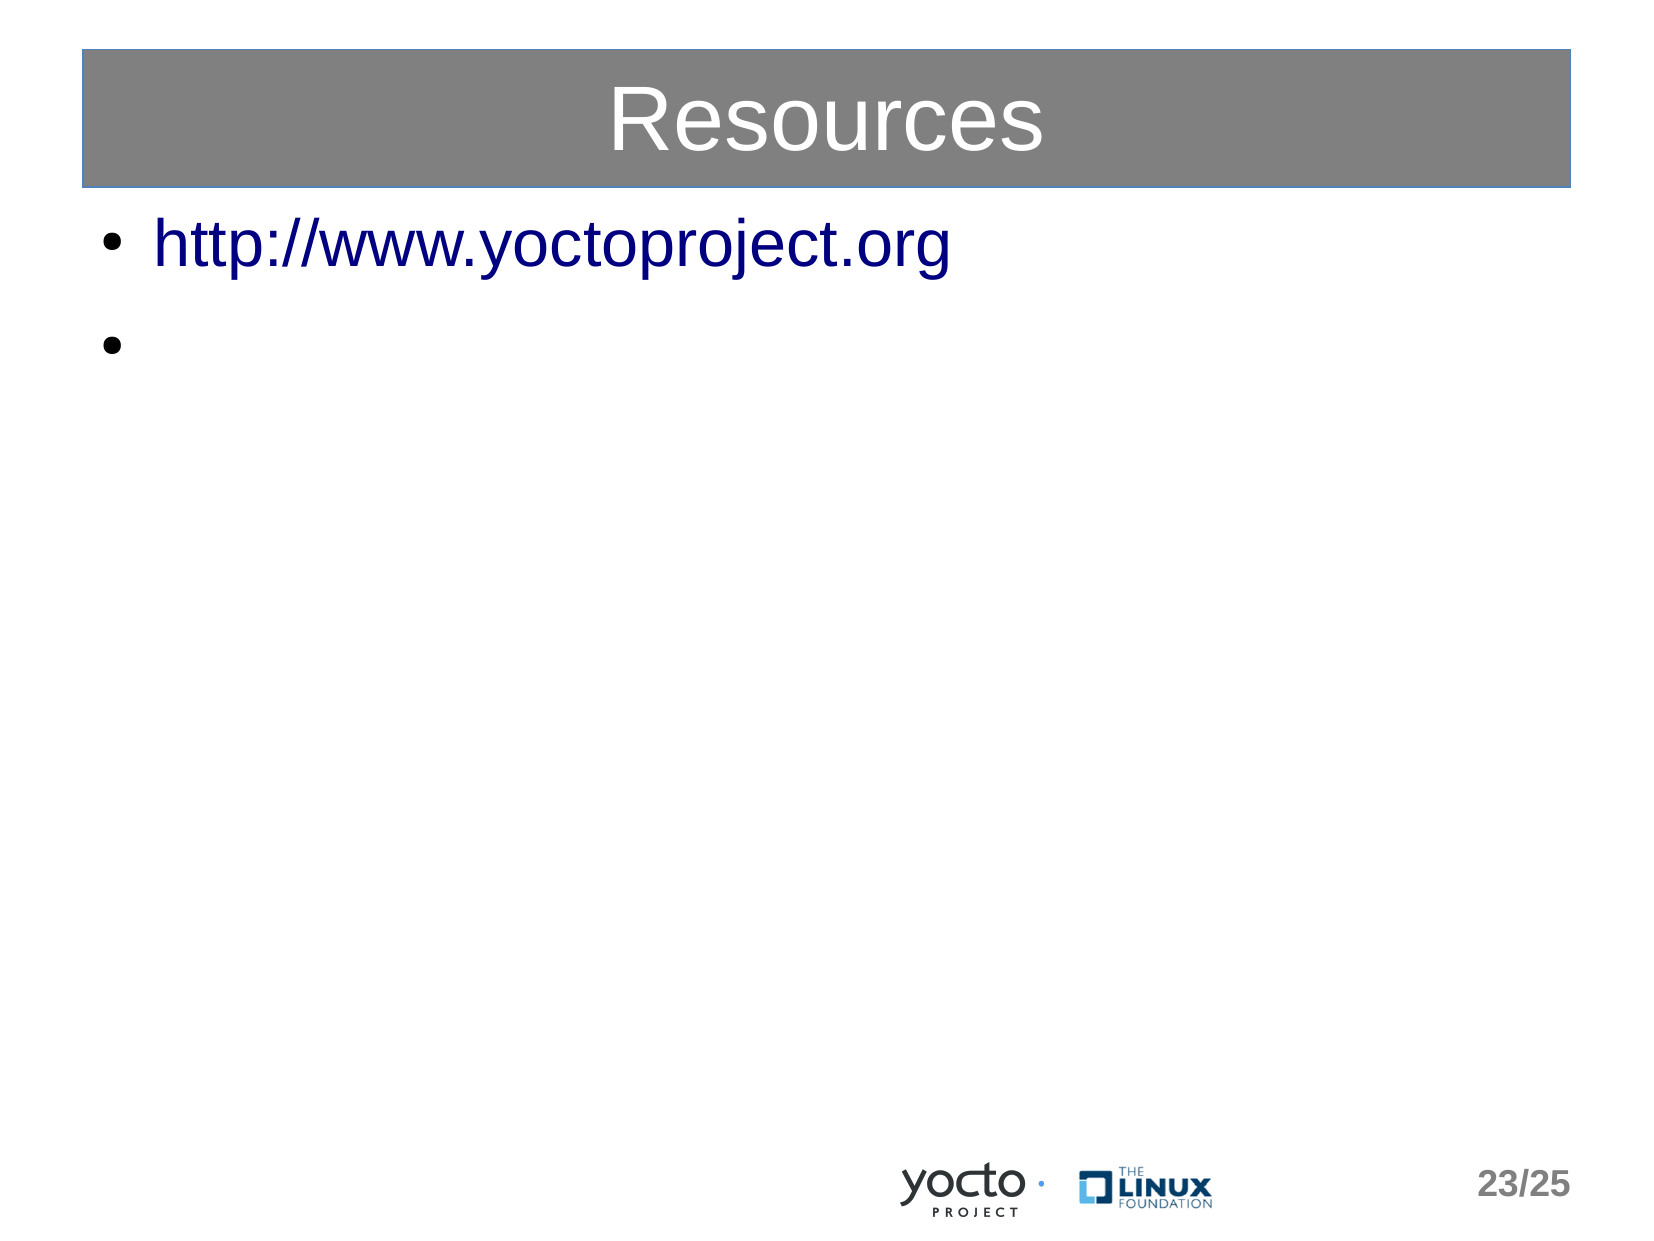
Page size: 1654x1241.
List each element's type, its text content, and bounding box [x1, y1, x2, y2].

picture [900, 1162, 1044, 1217]
title Resources [82, 49, 1571, 188]
picture [1075, 1162, 1215, 1211]
list http://www.yoctoproject.org [82, 206, 1571, 1109]
